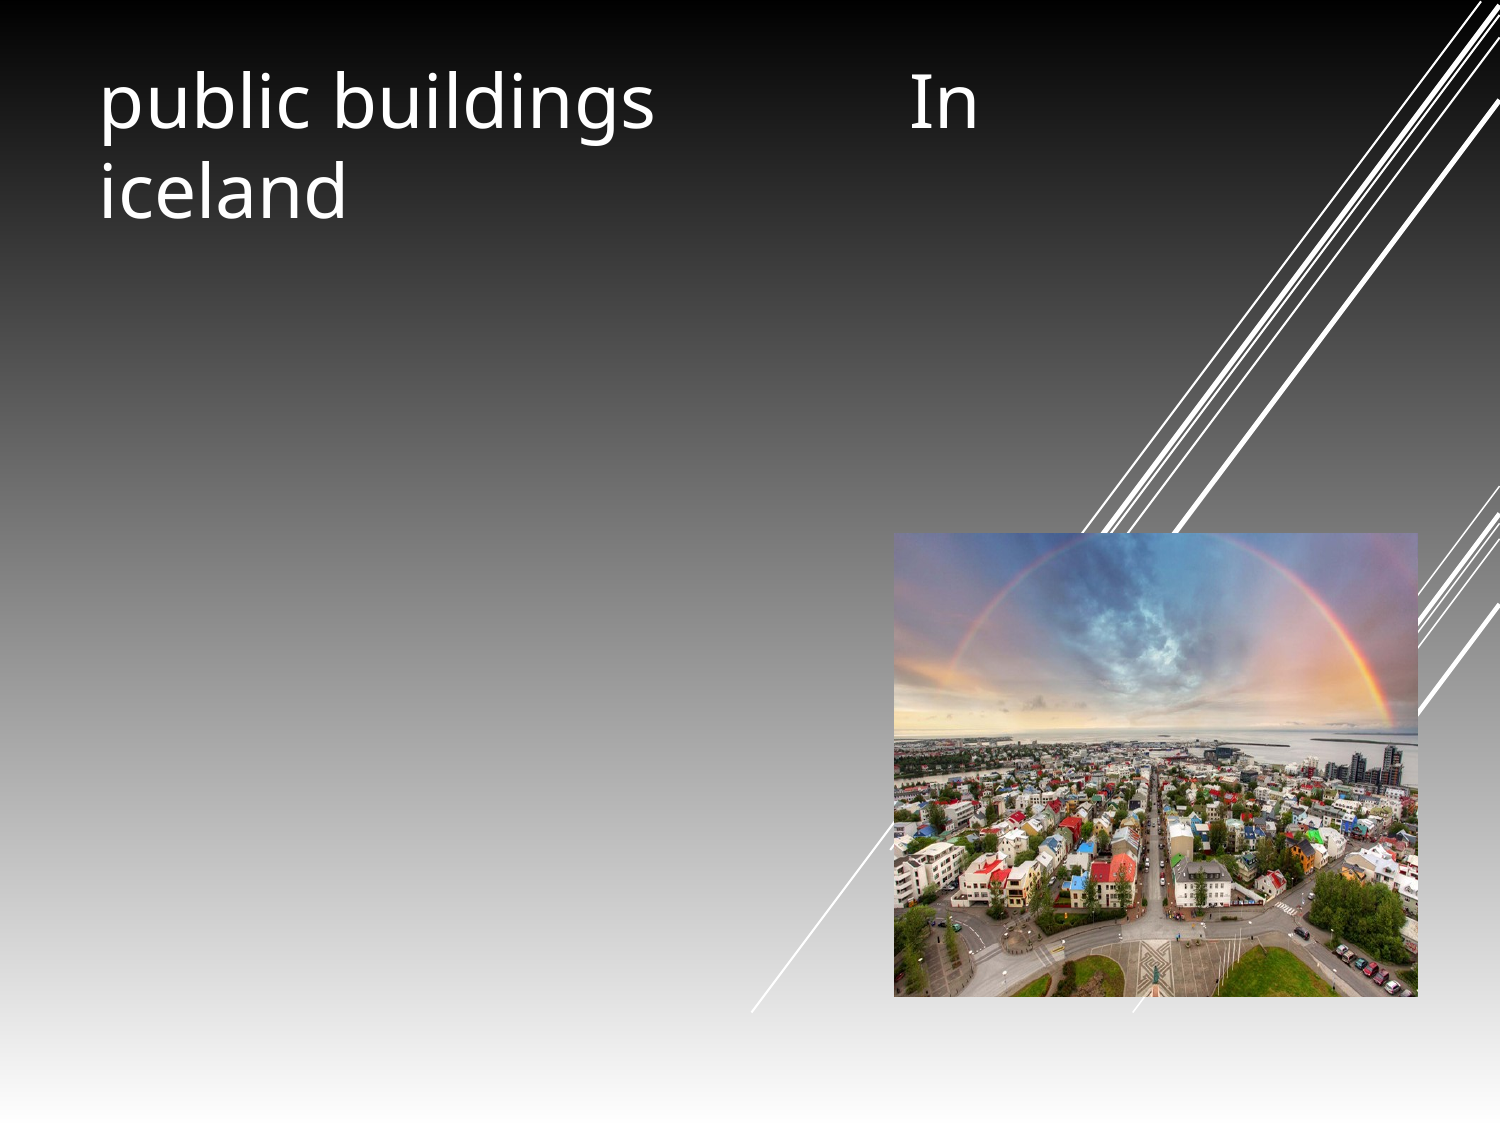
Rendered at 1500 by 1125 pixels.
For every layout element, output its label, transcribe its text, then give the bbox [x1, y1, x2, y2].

subtitle [84, 630, 872, 950]
title public buildings In iceland [84, 46, 1069, 534]
picture [894, 533, 1418, 997]
